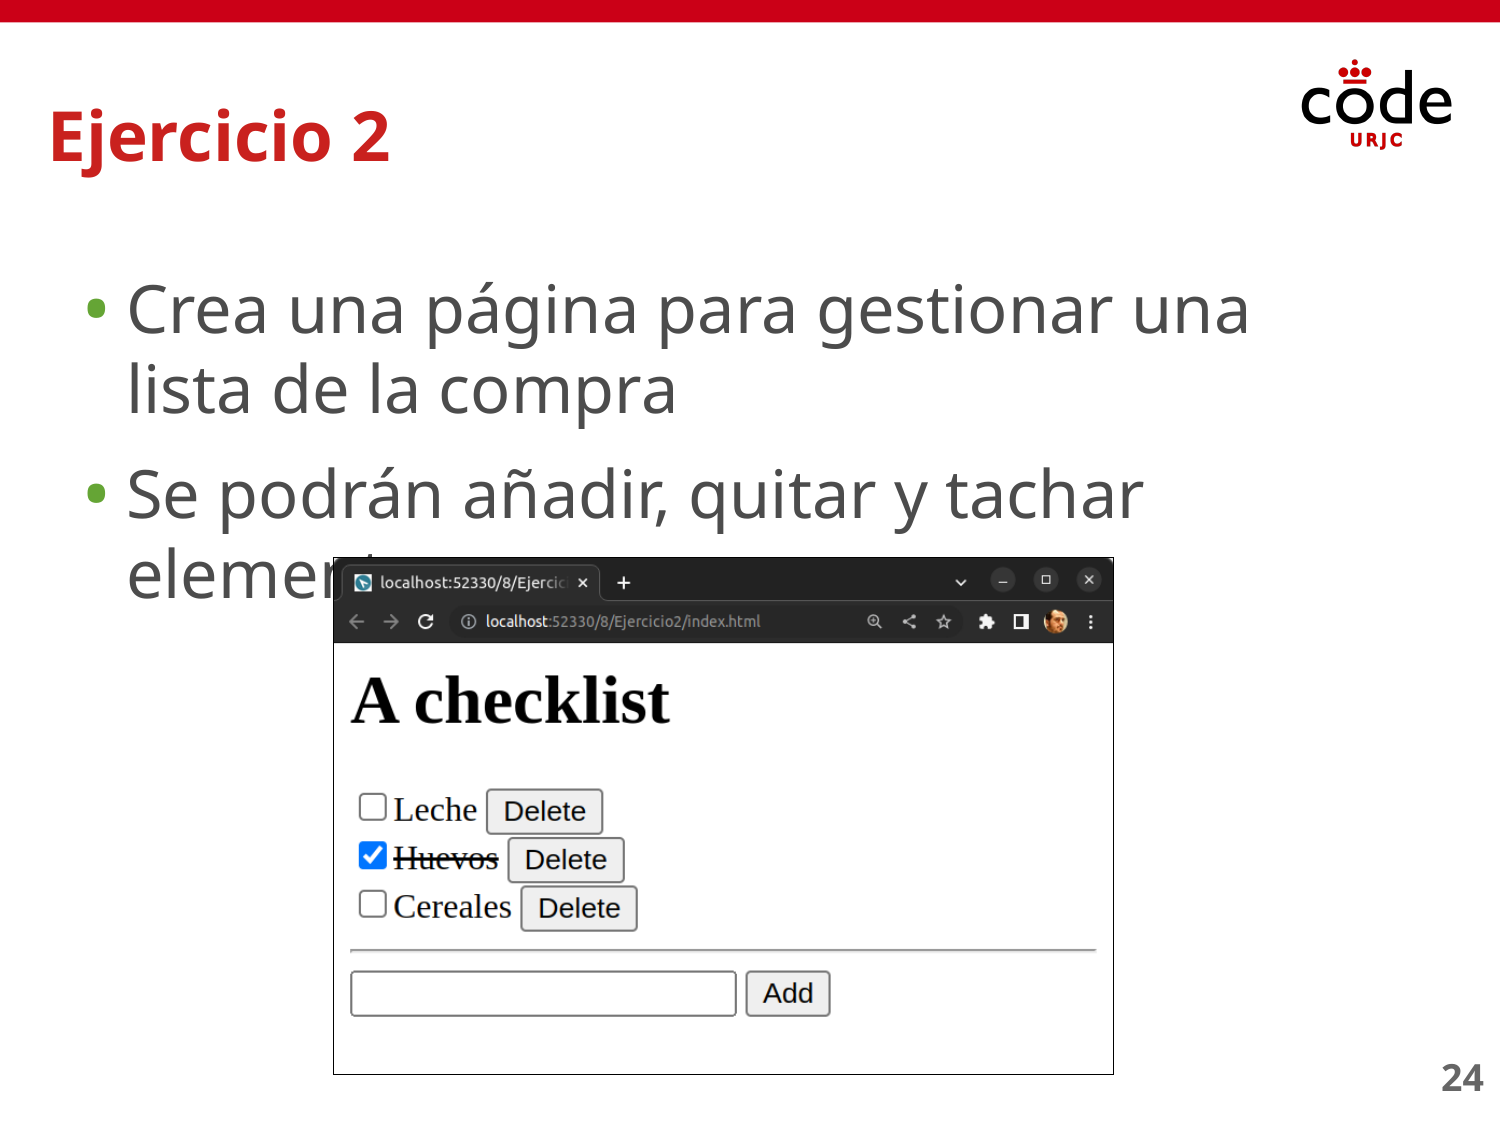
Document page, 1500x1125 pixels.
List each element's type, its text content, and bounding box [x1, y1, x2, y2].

picture [1284, 50, 1468, 161]
list Crea una página para gestionar una lista de la compra Se podrán añadir, quitar y tachar elementos [51, 259, 1388, 1013]
title Ejercicio 2 [32, 79, 1383, 189]
picture [333, 557, 1114, 1075]
